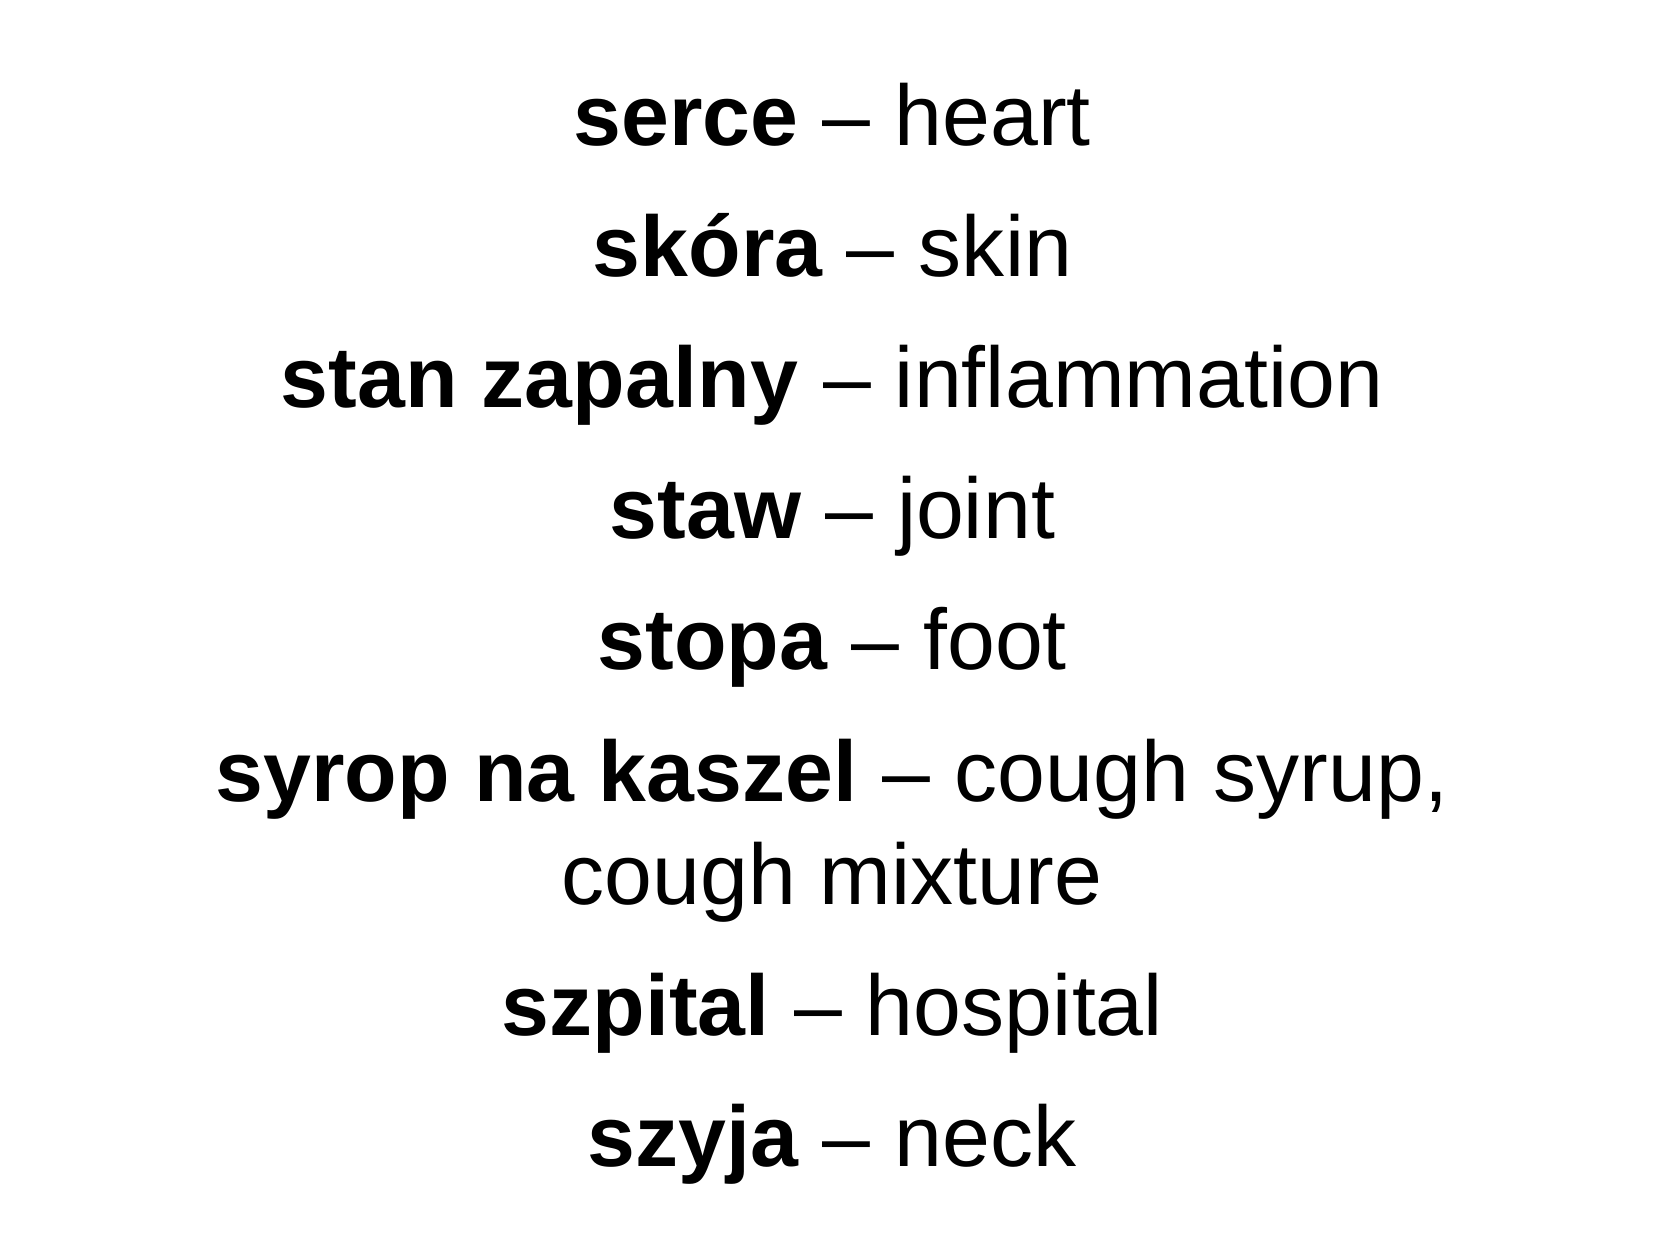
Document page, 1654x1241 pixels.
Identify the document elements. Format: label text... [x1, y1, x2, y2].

list serce – heart skóra – skin stan zapalny – inflammation staw – joint stopa – foot syrop na kaszel – cough syrup, cough mixture szpital – hospital szyja – neck [88, 59, 1577, 1189]
